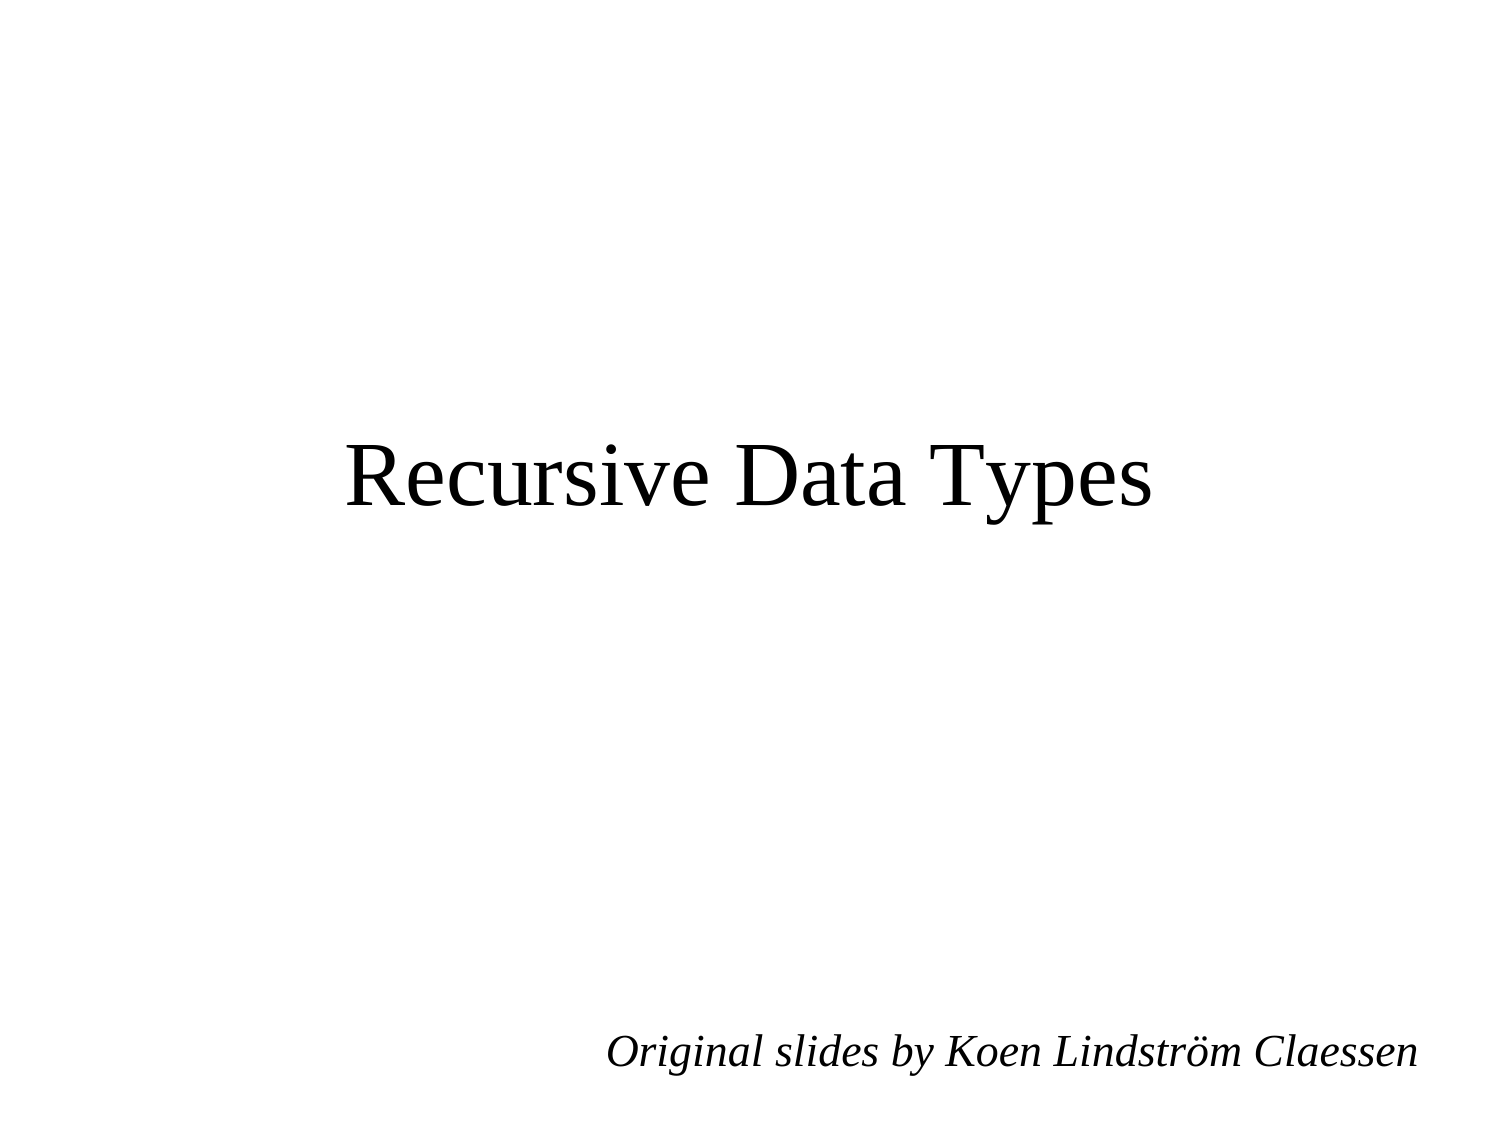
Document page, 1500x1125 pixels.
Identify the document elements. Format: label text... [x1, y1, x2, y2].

subtitle Original slides by Koen Lindström Claessen [562, 1012, 1463, 1113]
title Recursive Data Types [112, 374, 1388, 563]
